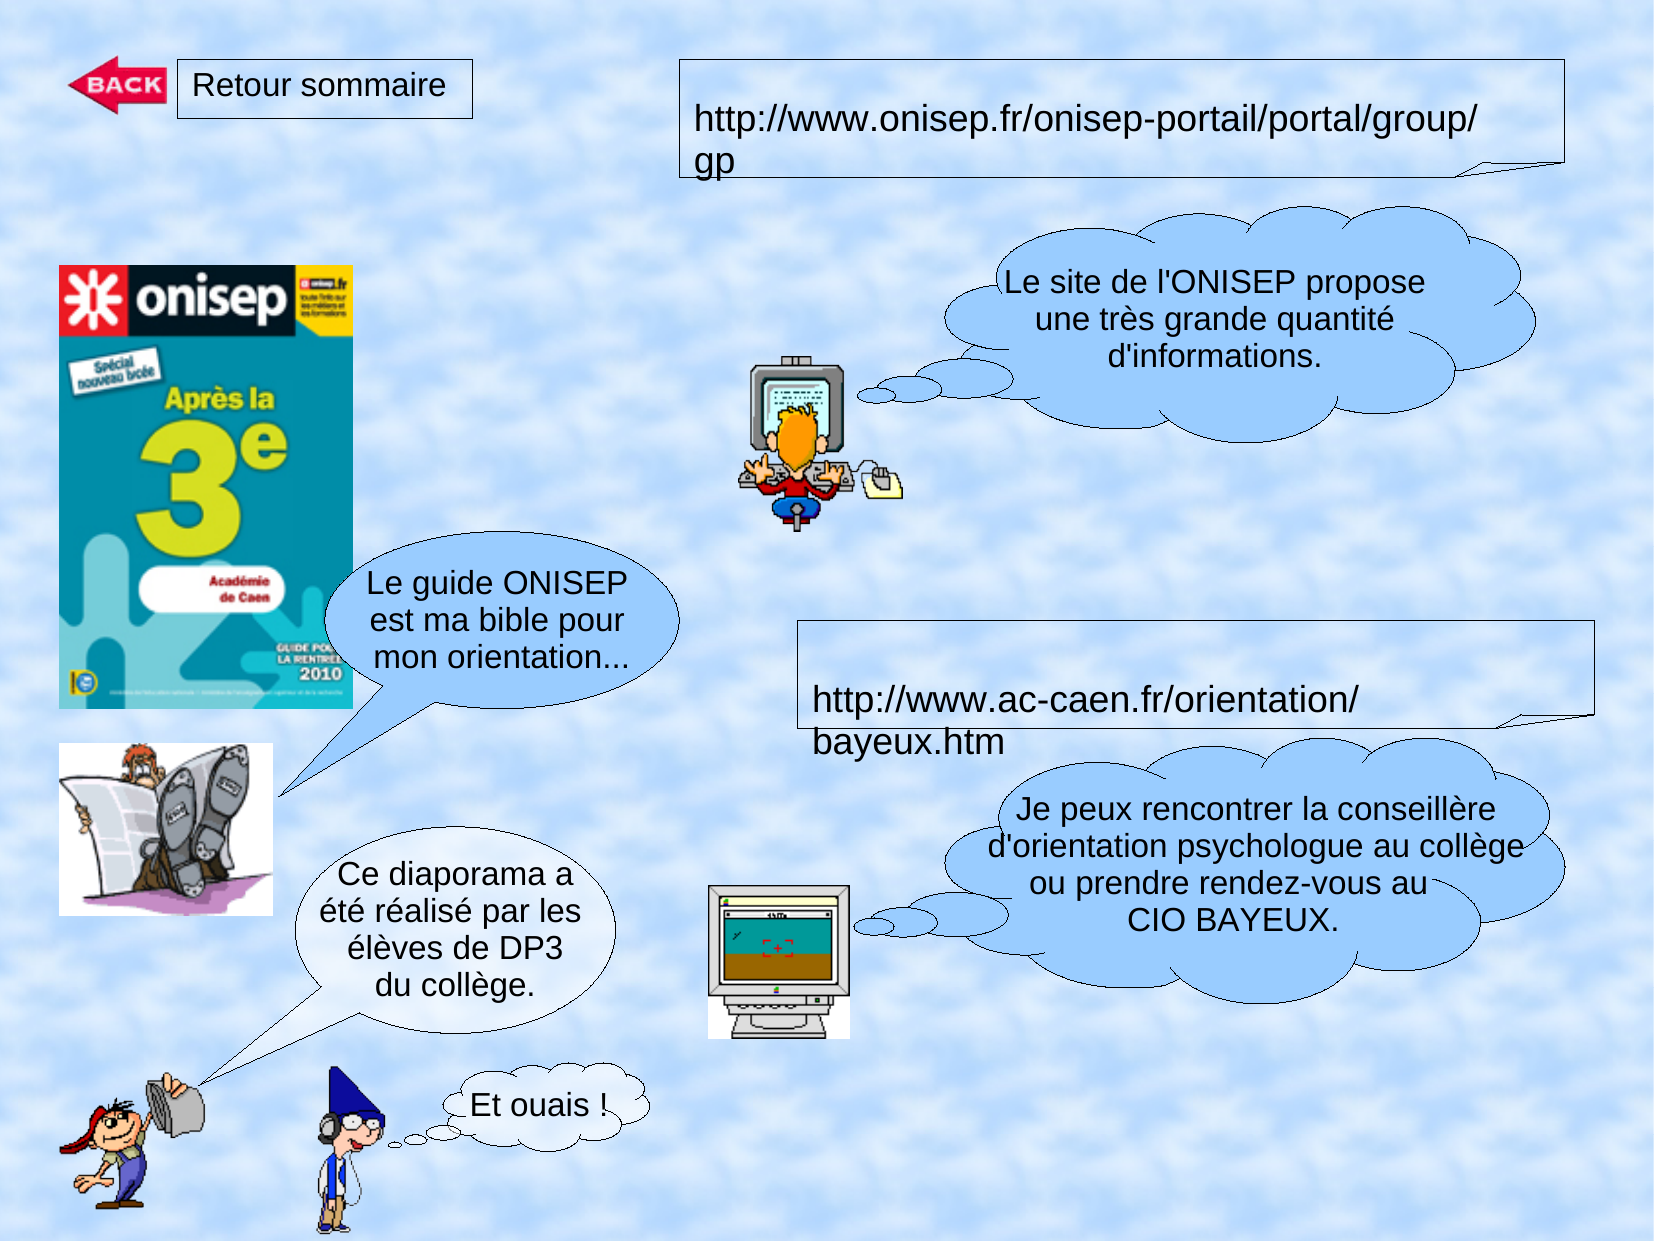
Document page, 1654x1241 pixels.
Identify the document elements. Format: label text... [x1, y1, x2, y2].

text_box http://www.ac-caen.fr/orientation/bayeux.htm [798, 671, 1565, 729]
text_box Et ouais ! [404, 1134, 428, 1145]
text_box Je peux rencontrer la conseillère d'orientation psychologue au collège ou prendre rendez-vous au CIO BAYEUX. [853, 738, 1566, 1004]
text_box http://www.onisep.fr/onisep-portail/portal/group/gp [680, 90, 1533, 148]
text_box Et ouais ! [426, 1062, 650, 1152]
text_box Retour sommaire [177, 59, 473, 119]
picture [0, 0, 1654, 1241]
text_box Le guide ONISEP est ma bible pour mon orientation... [278, 531, 680, 797]
text_box Ce diaporama a été réalisé par les élèves de DP3 du collège. [198, 826, 616, 1086]
text_box Le site de l'ONISEP propose une très grande quantité d'informations. [857, 206, 1536, 443]
